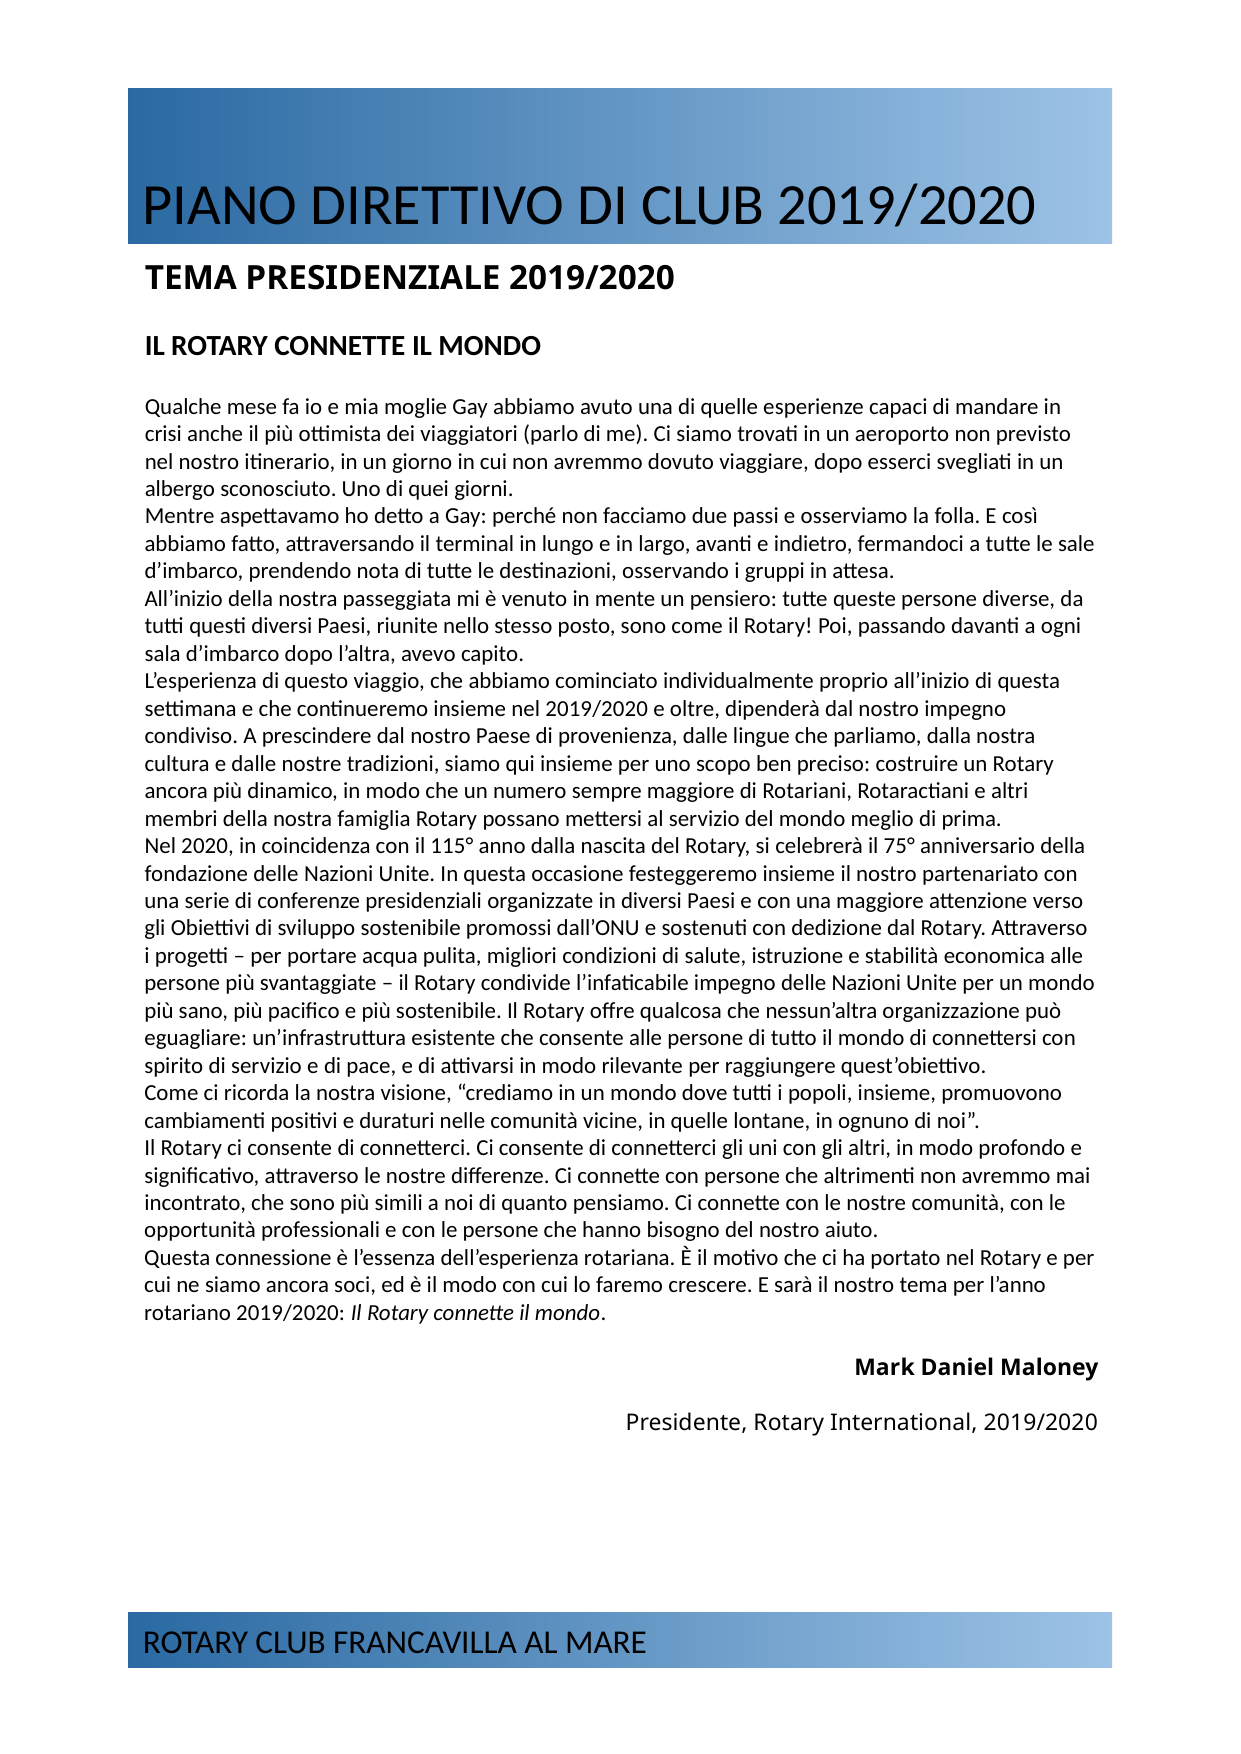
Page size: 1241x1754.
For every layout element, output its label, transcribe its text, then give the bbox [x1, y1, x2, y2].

text_box PIANO DIRETTIVO DI CLUB 2019/2020 [128, 88, 1113, 244]
text_box ROTARY CLUB FRANCAVILLA AL MARE [128, 1612, 1113, 1668]
text_box TEMA PRESIDENZIALE 2019/2020 IL ROTARY CONNETTE IL MONDO Qualche mese fa io e mia moglie Gay abbiamo avuto una di quelle esperienze capaci di mandare in crisi anche il più ottimista dei viaggiatori (parlo di me). Ci siamo trovati in un aeroporto non previsto nel nostro itinerario, in un giorno in cui non avremmo dovuto viaggiare, dopo esserci svegliati in un albergo sconosciuto. Uno di quei giorni. Mentre aspettavamo ho detto a Gay: perché non facciamo due passi e osserviamo la folla. E così abbiamo fatto, attraversando il terminal in lungo e in largo, avanti e indietro, fermandoci a tutte le sale d’imbarco, prendendo nota di tutte le destinazioni, osservando i gruppi in attesa. All’inizio della nostra passeggiata mi è venuto in mente un pensiero: tutte queste persone diverse, da tutti questi diversi Paesi, riunite nello stesso posto, sono come il Rotary! Poi, passando davanti a ogni sala d’imbarco dopo l’altra, avevo capito. L’esperienza di questo viaggio, che abbiamo cominciato individualmente proprio all’inizio di questa settimana e che continueremo insieme nel 2019/2020 e oltre, dipenderà dal nostro impegno condiviso. A prescindere dal nostro Paese di provenienza, dalle lingue che parliamo, dalla nostra cultura e dalle nostre tradizioni, siamo qui insieme per uno scopo ben preciso: costruire un Rotary ancora più dinamico, in modo che un numero sempre maggiore di Rotariani, Rotaractiani e altri membri della nostra famiglia Rotary possano mettersi al servizio del mondo meglio di prima. Nel 2020, in coincidenza con il 115° anno dalla nascita del Rotary, si celebrerà il 75° anniversario della fondazione delle Nazioni Unite. In questa occasione festeggeremo insieme il nostro partenariato con una serie di conferenze presidenziali organizzate in diversi Paesi e con una maggiore attenzione verso gli Obiettivi di sviluppo sostenibile promossi dall’ONU e sostenuti con dedizione dal Rotary. Attraverso i progetti – per portare acqua pulita, migliori condizioni di salute, istruzione e stabilità economica alle persone più svantaggiate – il Rotary condivide l’infaticabile impegno delle Nazioni Unite per un mondo più sano, più pacifico e più sostenibile. Il Rotary offre qualcosa che nessun’altra organizzazione può eguagliare: un’infrastruttura esistente che consente alle persone di tutto il mondo di connettersi con spirito di servizio e di pace, e di attivarsi in modo rilevante per raggiungere quest’obiettivo. Come ci ricorda la nostra visione, “crediamo in un mondo dove tutti i popoli, insieme, promuovono cambiamenti positivi e duraturi nelle comunità vicine, in quelle lontane, in ognuno di noi”. Il Rotary ci consente di connetterci. Ci consente di connetterci gli uni con gli altri, in modo profondo e significativo, attraverso le nostre differenze. Ci connette con persone che altrimenti non avremmo mai incontrato, che sono più simili a noi di quanto pensiamo. Ci connette con le nostre comunità, con le opportunità professionali e con le persone che hanno bisogno del nostro aiuto. Questa connessione è l’essenza dell’esperienza rotariana. È il motivo che ci ha portato nel Rotary e per cui ne siamo ancora soci, ed è il modo con cui lo faremo crescere. E sarà il nostro tema per l’anno rotariano 2019/2020: Il Rotary connette il mondo. Mark Daniel Maloney Presidente, Rotary International, 2019/2020 [129, 249, 1115, 1443]
